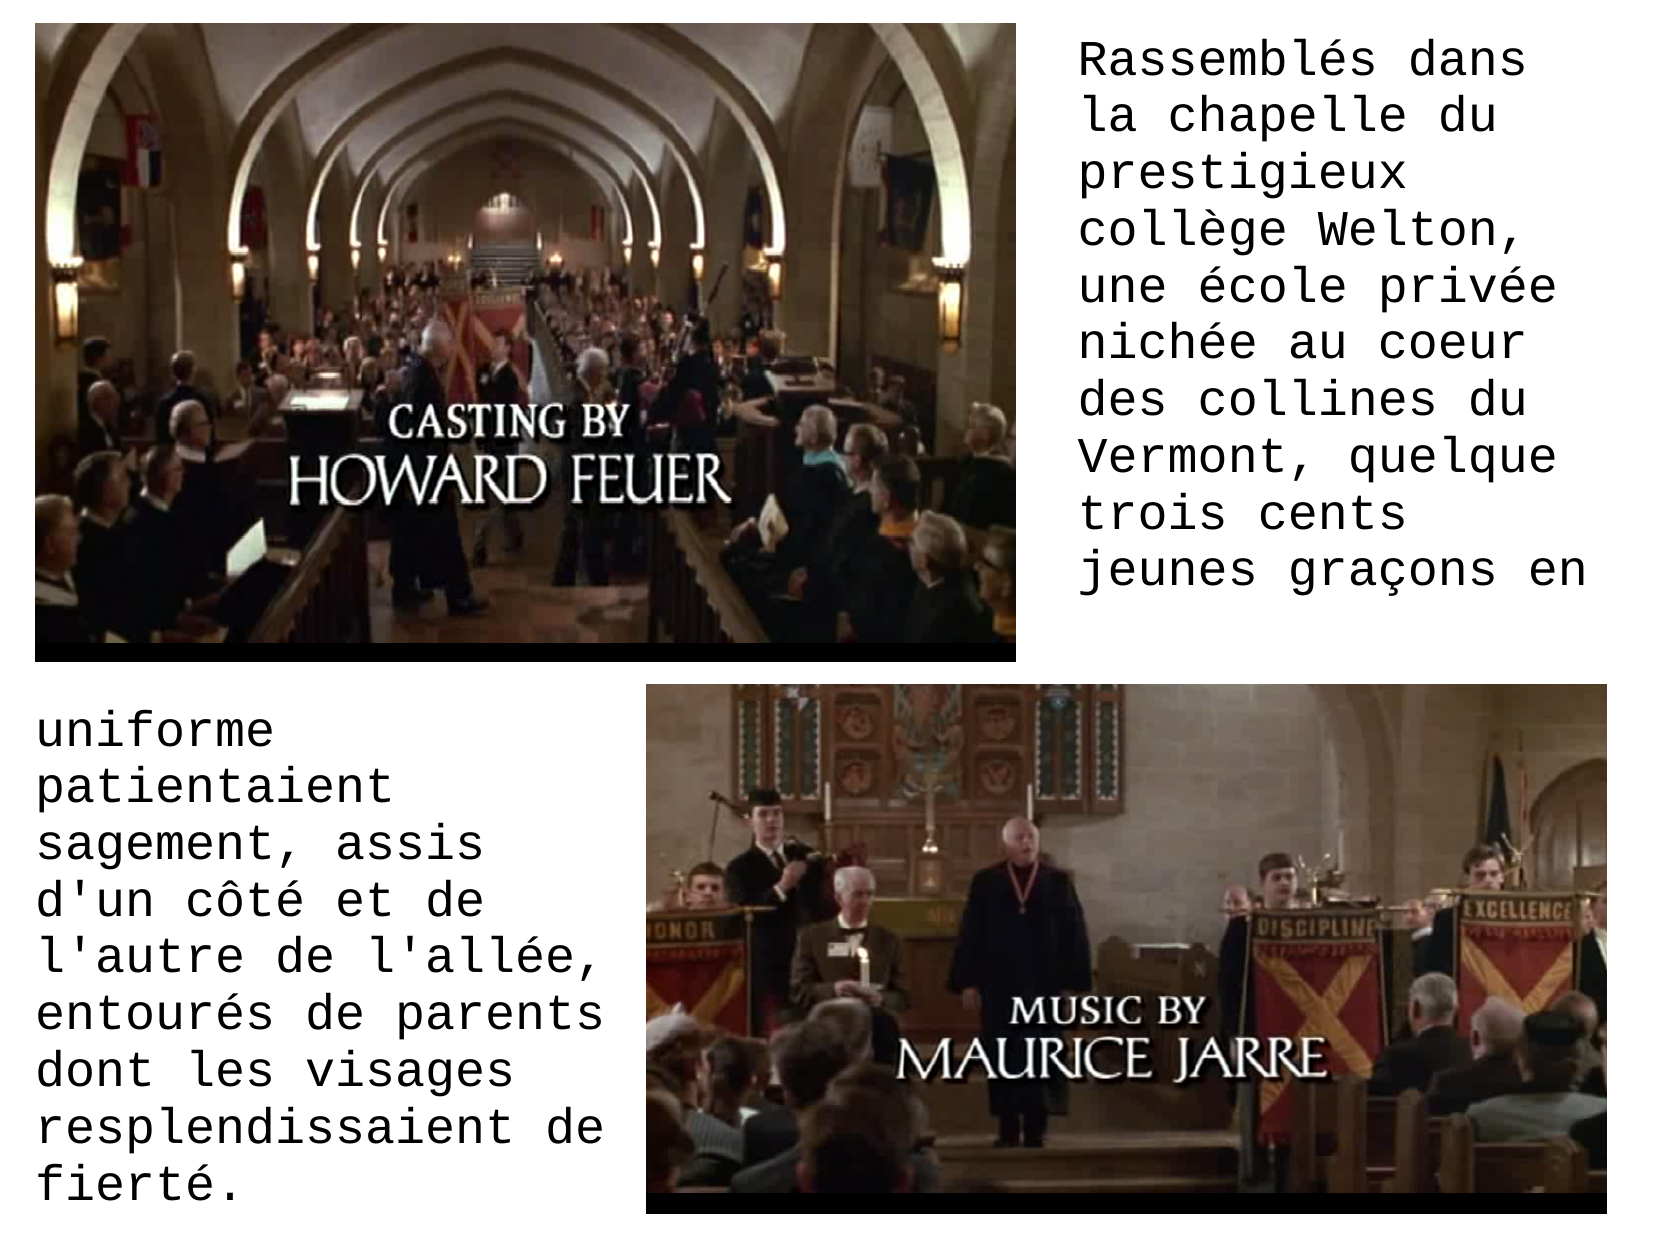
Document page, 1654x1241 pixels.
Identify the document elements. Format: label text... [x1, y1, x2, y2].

picture [646, 684, 1607, 1214]
text_box Rassemblés dans la chapelle du prestigieux collège Welton, une école privée nichée au coeur des collines du Vermont, quelque trois cents jeunes graçons en [1062, 25, 1630, 662]
text_box uniforme patientaient sagement, assis d'un côté et de l'autre de l'allée, entourés de parents dont les visages resplendissaient de fierté. [20, 696, 647, 1196]
picture [35, 23, 1016, 662]
